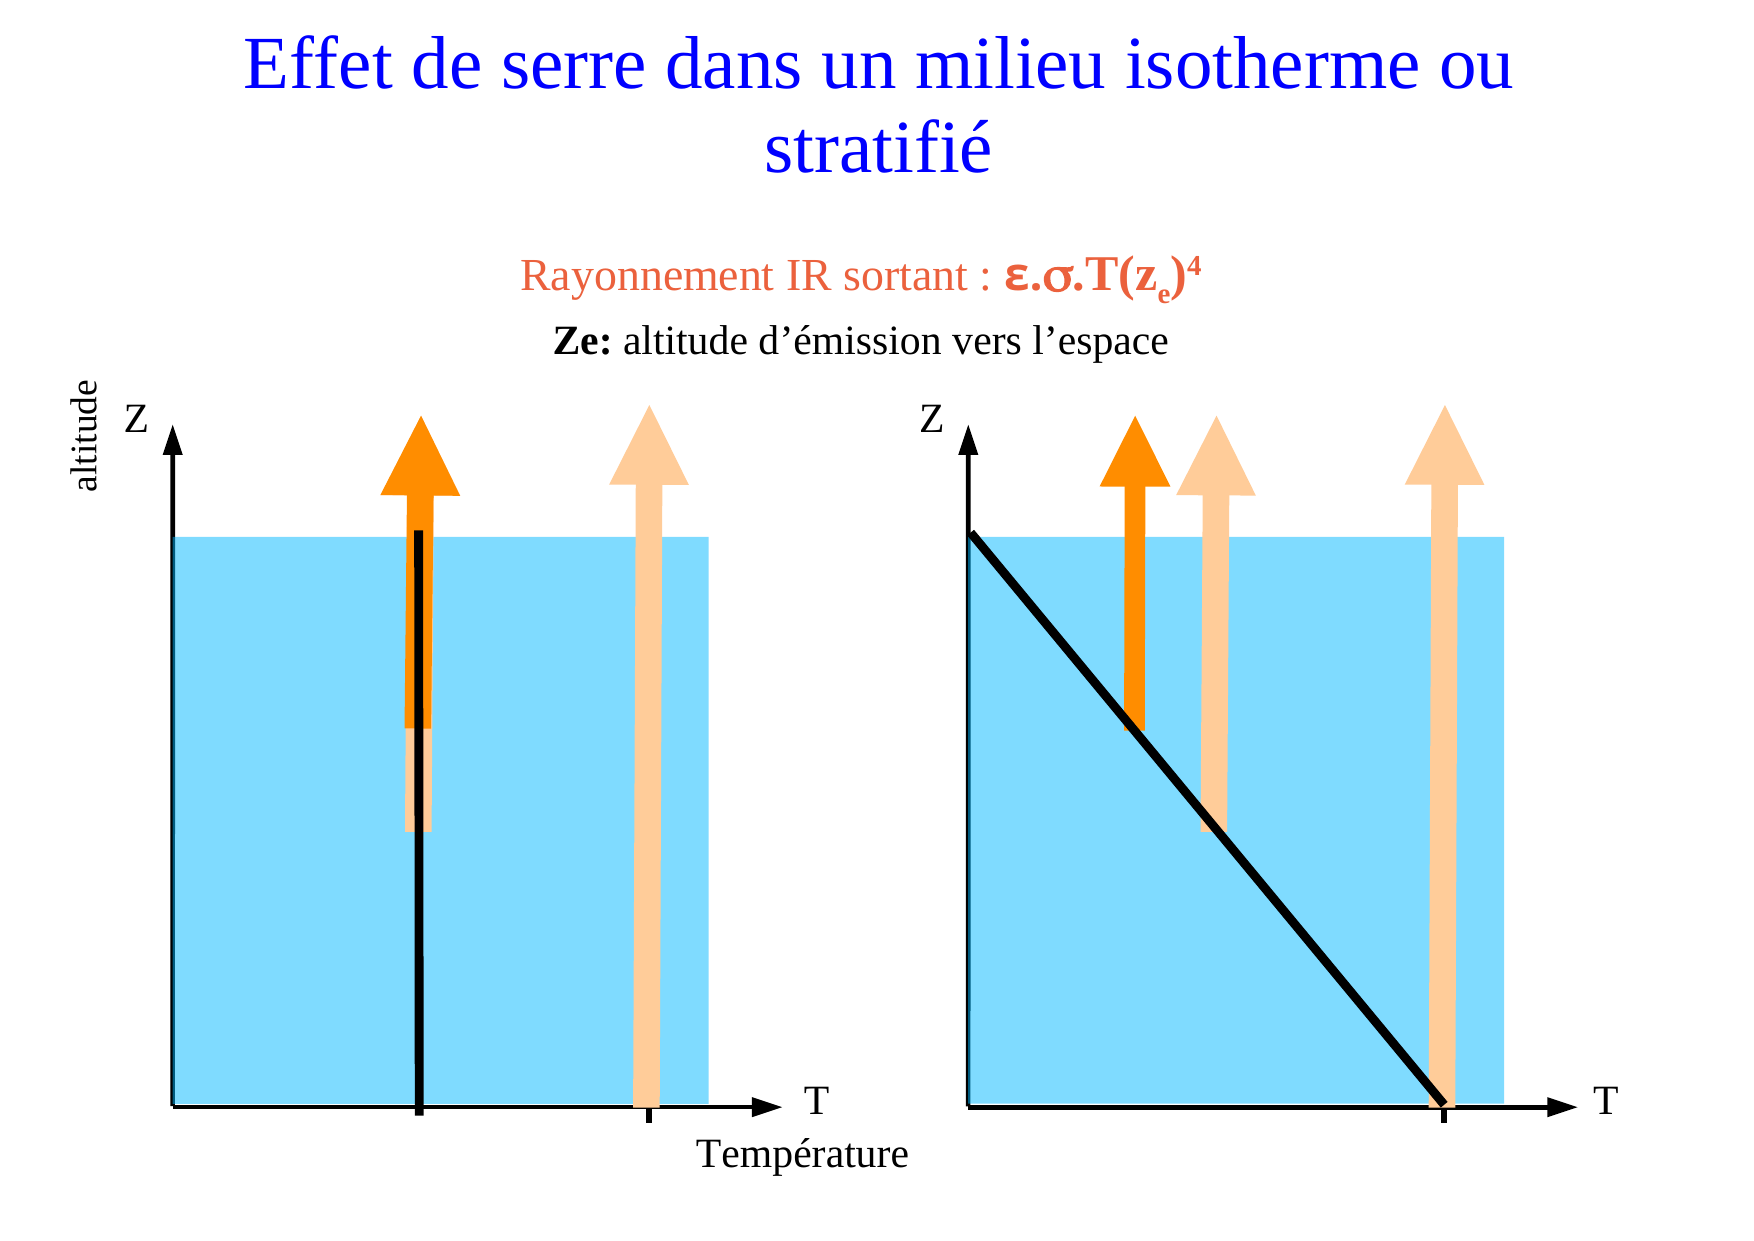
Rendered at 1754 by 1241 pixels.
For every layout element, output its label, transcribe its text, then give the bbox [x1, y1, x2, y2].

text_box [424, 536, 635, 1104]
text_box Z [116, 395, 166, 448]
text_box Température [679, 1130, 927, 1184]
text_box [660, 536, 709, 1104]
text_box [1226, 536, 1431, 1077]
text_box altitude [48, 319, 116, 552]
text_box Z [902, 395, 962, 448]
text_box [981, 536, 1124, 709]
text_box [968, 538, 1428, 1104]
text_box T [787, 1077, 847, 1130]
text_box Rayonnement IR sortant : ε..T(ze)4 Ze: altitude d’émission vers l’espace [330, 223, 1393, 367]
text_box [172, 536, 414, 1104]
text_box [1456, 536, 1505, 1104]
text_box [1142, 536, 1202, 801]
text_box T [1576, 1077, 1636, 1131]
text_box Effet de serre dans un milieu isotherme ou stratifié [133, 27, 1626, 184]
